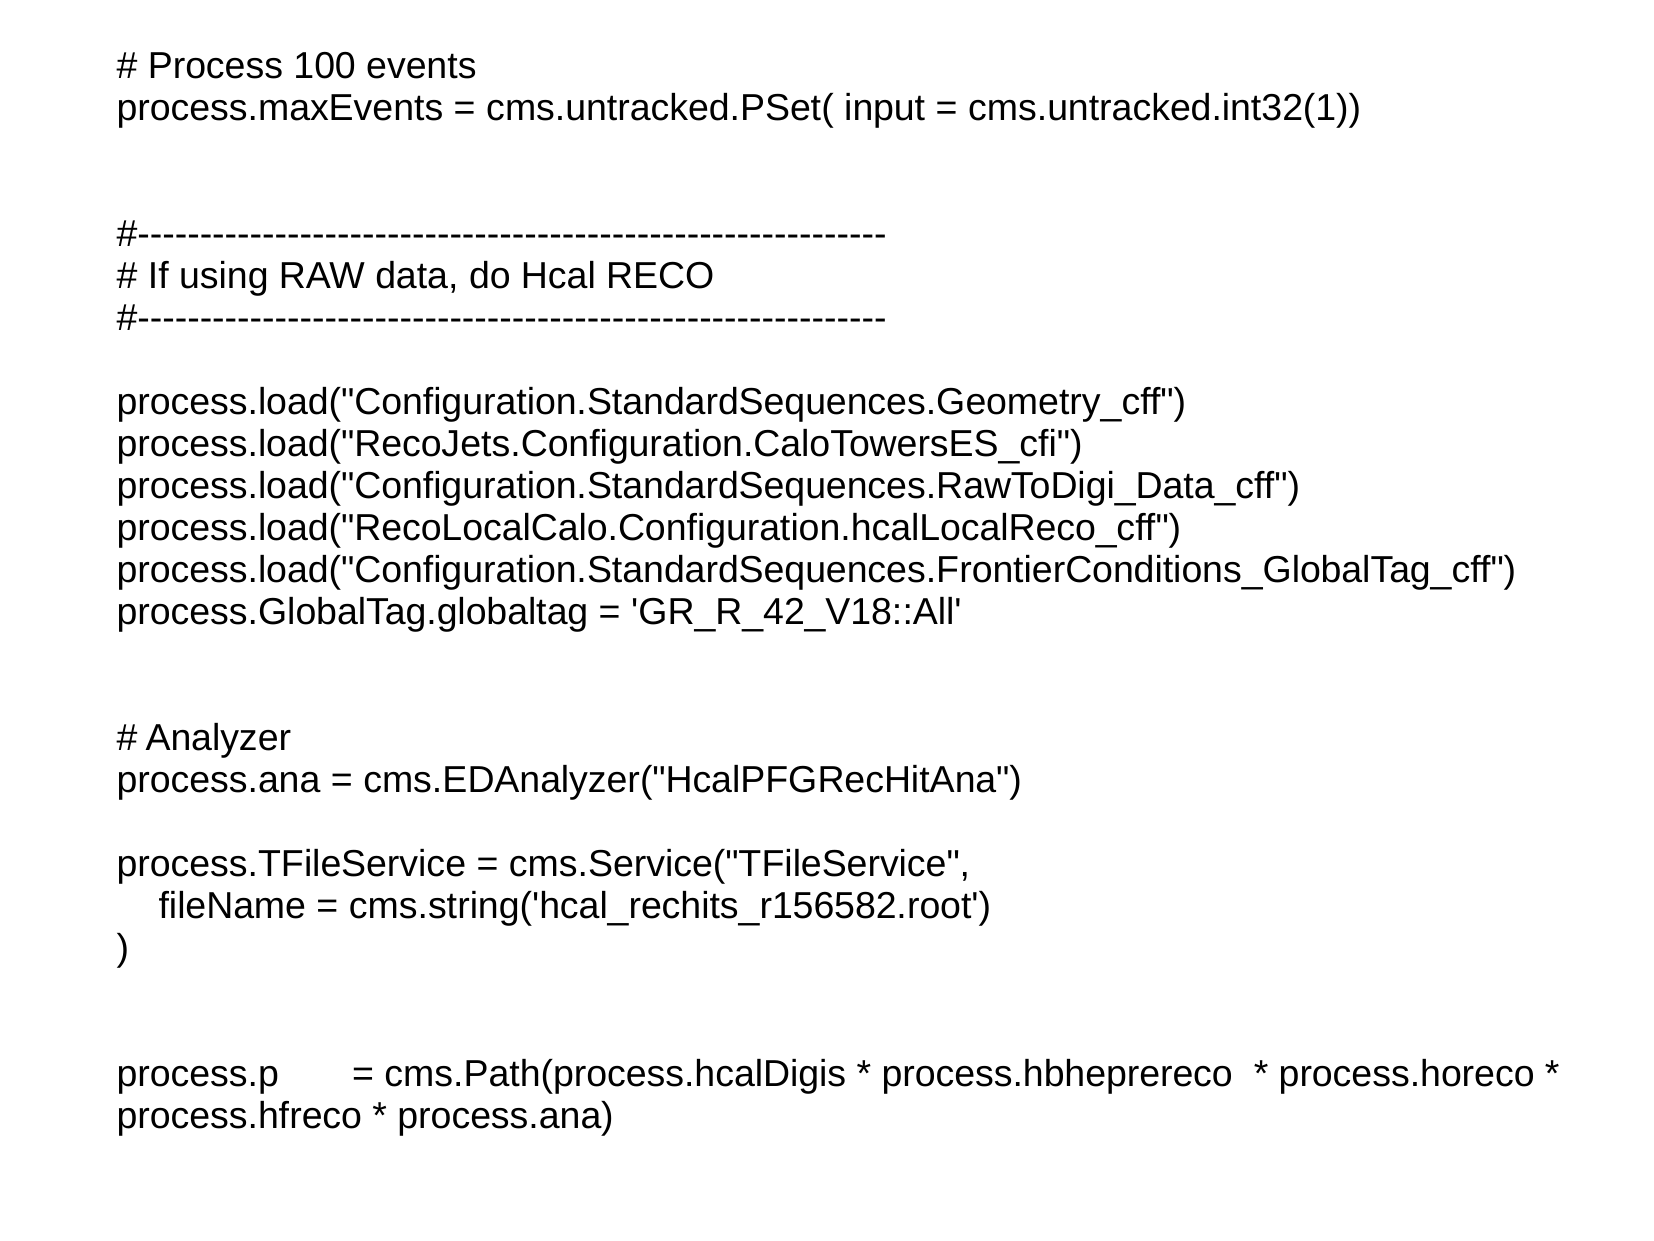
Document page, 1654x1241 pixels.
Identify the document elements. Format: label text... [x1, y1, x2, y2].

text_box # Process 100 events process.maxEvents = cms.untracked.PSet( input = cms.untracked.int32(1)) #------------------------------------------------------------ # If using RAW data, do Hcal RECO #------------------------------------------------------------ process.load("Configuration.StandardSequences.Geometry_cff") process.load("RecoJets.Configuration.CaloTowersES_cfi") process.load("Configuration.StandardSequences.RawToDigi_Data_cff") process.load("RecoLocalCalo.Configuration.hcalLocalReco_cff") process.load("Configuration.StandardSequences.FrontierConditions_GlobalTag_cff") process.GlobalTag.globaltag = 'GR_R_42_V18::All' # Analyzer process.ana = cms.EDAnalyzer("HcalPFGRecHitAna") process.TFileService = cms.Service("TFileService", fileName = cms.string('hcal_rechits_r156582.root') ) process.p = cms.Path(process.hcalDigis * process.hbheprereco * process.horeco * process.hfreco * process.ana) [101, 37, 1576, 1145]
